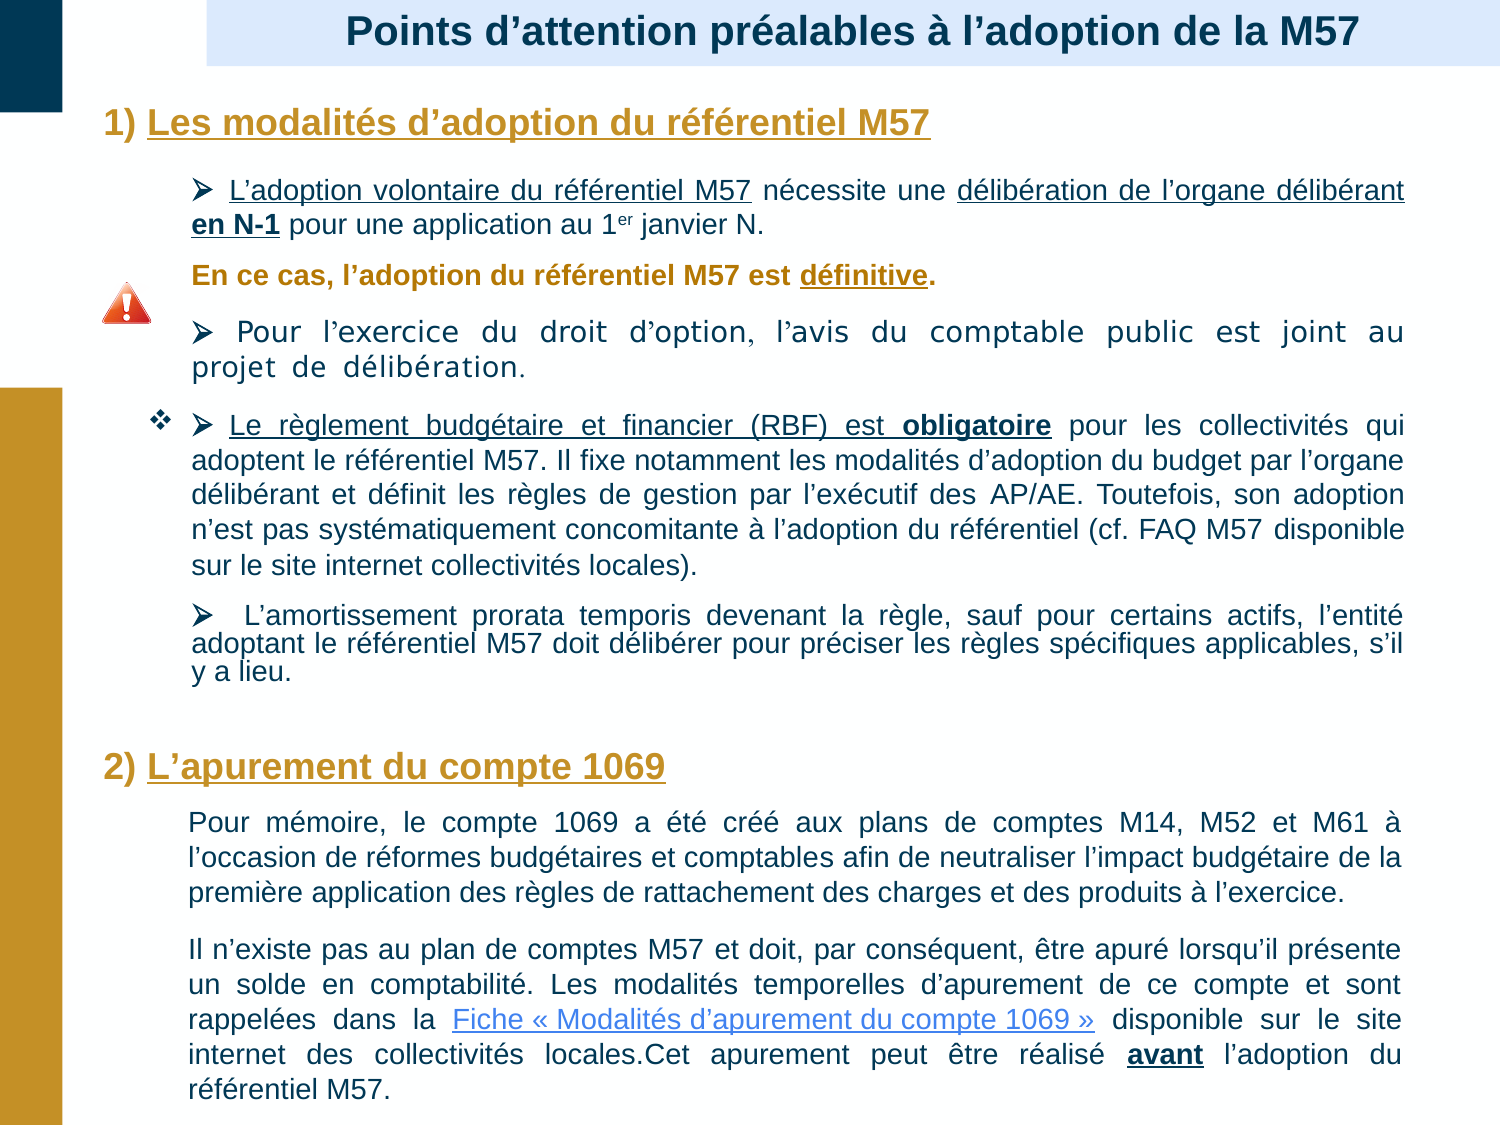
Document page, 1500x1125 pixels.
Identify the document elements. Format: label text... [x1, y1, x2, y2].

list Pour mémoire, le compte 1069 a été créé aux plans de comptes M14, M52 et M61 à l’occasion de réformes budgétaires et comptables afin de neutraliser l’impact budgétaire de la première application des règles de rattachement des charges et des produits à l’exercice. Il n’existe pas au plan de comptes M57 et doit, par conséquent, être apuré lorsqu’il présente un solde en comptabilité. Les modalités temporelles d’apurement de ce compte et sont rappelées dans la Fiche « Modalités d’apurement du compte 1069 » disponible sur le site internet des collectivités locales.Cet apurement peut être réalisé avant l’adoption du référentiel M57. [144, 803, 1403, 1125]
text_box 1) Les modalités d’adoption du référentiel M57 [88, 94, 1500, 154]
text_box 2) L’apurement du compte 1069 [88, 738, 1500, 798]
list  L’adoption volontaire du référentiel M57 nécessite une délibération de l’organe délibérant en N-1 pour une application au 1er janvier N. En ce cas, l’adoption du référentiel M57 est définitive.  Pour l’exercice du droit d’option, l’avis du comptable public est joint au projet de délibération.  Le règlement budgétaire et financier (RBF) est obligatoire pour les collectivités qui adoptent le référentiel M57. Il fixe notamment les modalités d’adoption du budget par l’organe délibérant et définit les règles de gestion par l’exécutif des AP/AE. Toutefois, son adoption n’est pas systématiquement concomitante à l’adoption du référentiel (cf. FAQ M57 disponible sur le site internet collectivités locales).  L’amortissement prorata temporis devenant la règle, sauf pour certains actifs, l’entité adoptant le référentiel M57 doit délibérer pour préciser les règles spécifiques applicables, s’il y a lieu. [147, 170, 1406, 738]
text_box Points d’attention préalables à l’adoption de la M57 [206, 0, 1500, 67]
picture [94, 271, 160, 337]
